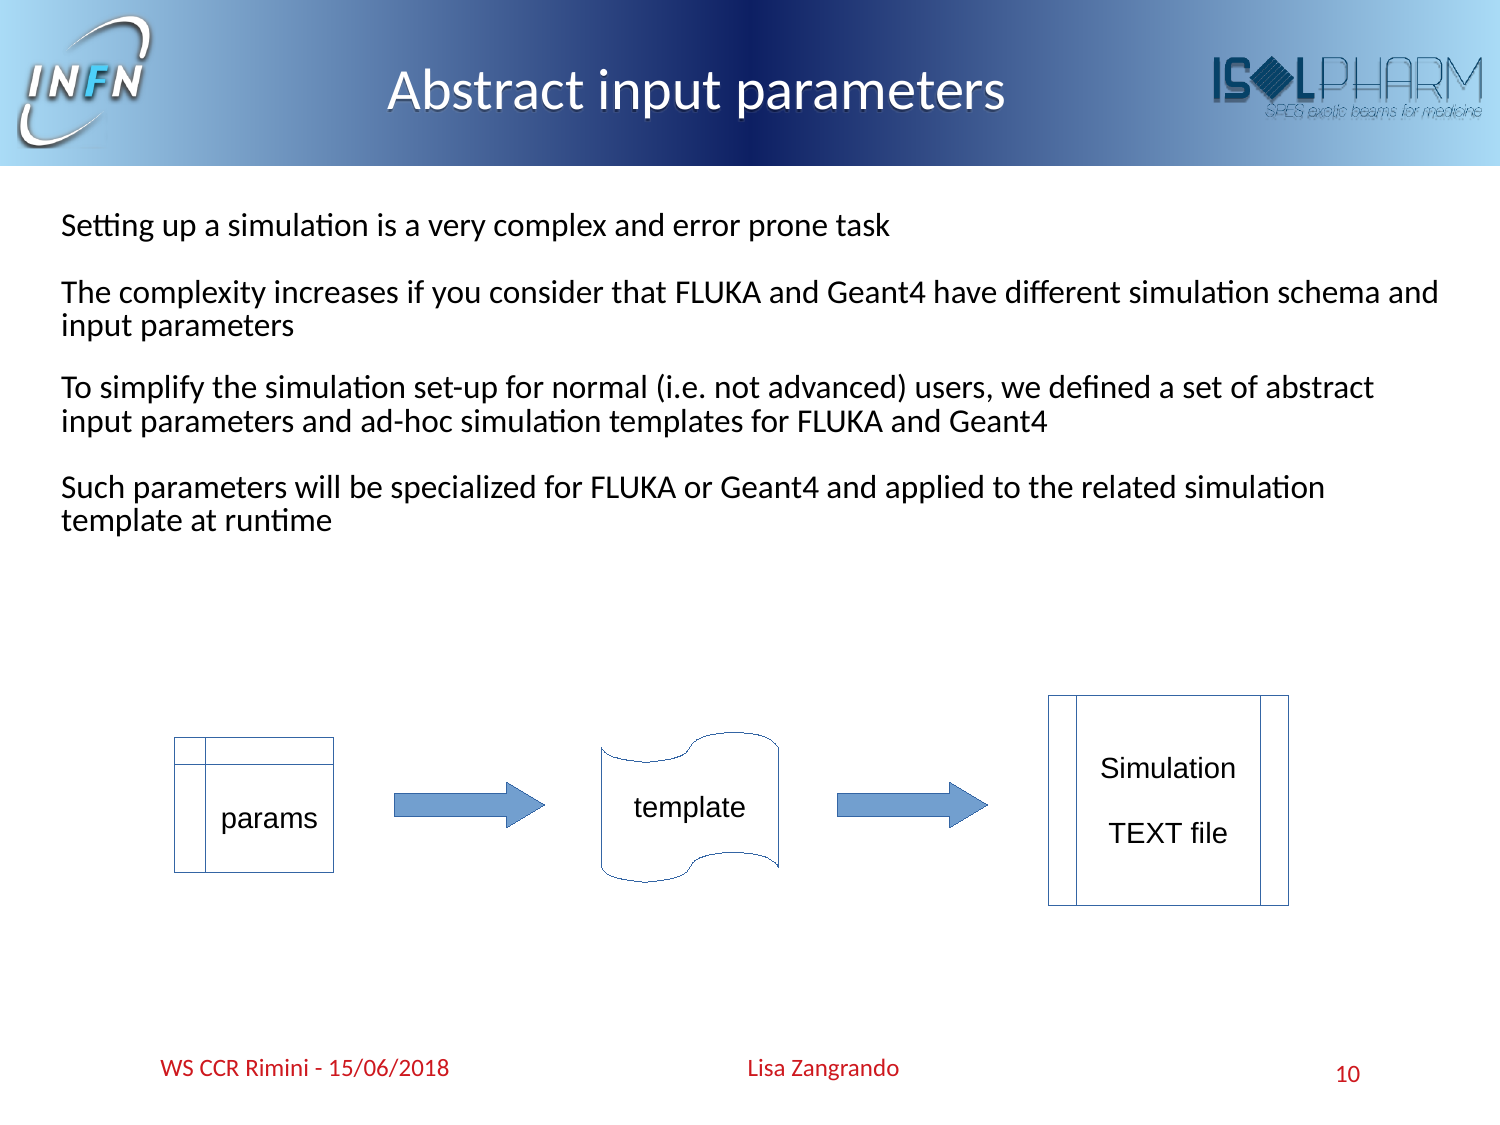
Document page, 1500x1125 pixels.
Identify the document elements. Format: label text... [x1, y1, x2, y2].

text_box Setting up a simulation is a very complex and error prone task The complexity increases if you consider that FLUKA and Geant4 have different simulation schema and input parameters To simplify the simulation set-up for normal (i.e. not advanced) users, we defined a set of abstract input parameters and ad-hoc simulation templates for FLUKA and Geant4 Such parameters will be specialized for FLUKA or Geant4 and applied to the related simulation template at runtime [46, 204, 1455, 661]
text_box [394, 782, 545, 828]
text_box Simulation TEXT file [1048, 695, 1288, 906]
title Abstract input parameters [184, 39, 1210, 151]
picture [17, 12, 156, 151]
text_box template [601, 732, 779, 883]
text_box params [174, 737, 334, 873]
picture [1211, 50, 1484, 121]
text_box [837, 782, 988, 828]
